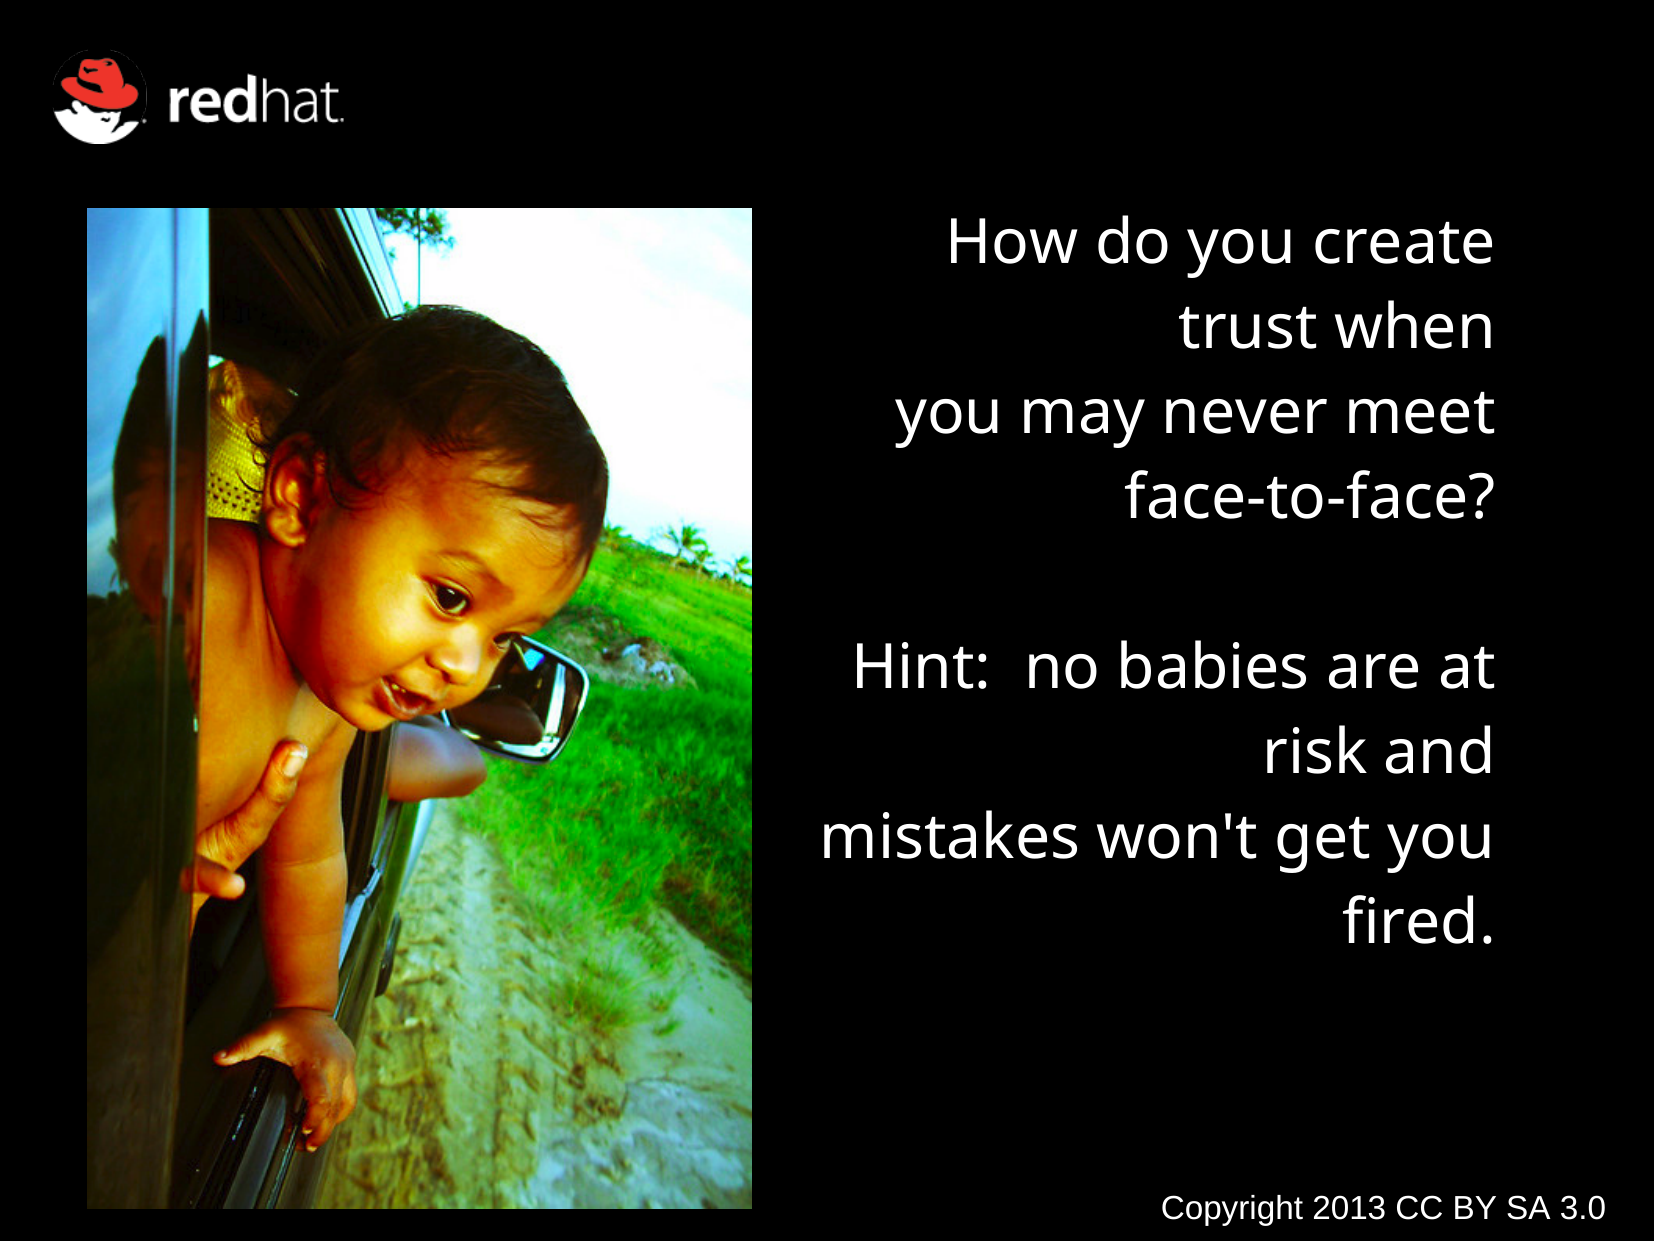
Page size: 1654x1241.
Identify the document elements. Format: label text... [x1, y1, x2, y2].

text_box How do you create trust when you may never meet face-to-face? Hint: no babies are at risk and mistakes won't get you fired. [794, 197, 1497, 853]
picture [87, 208, 752, 1209]
picture [52, 49, 345, 144]
